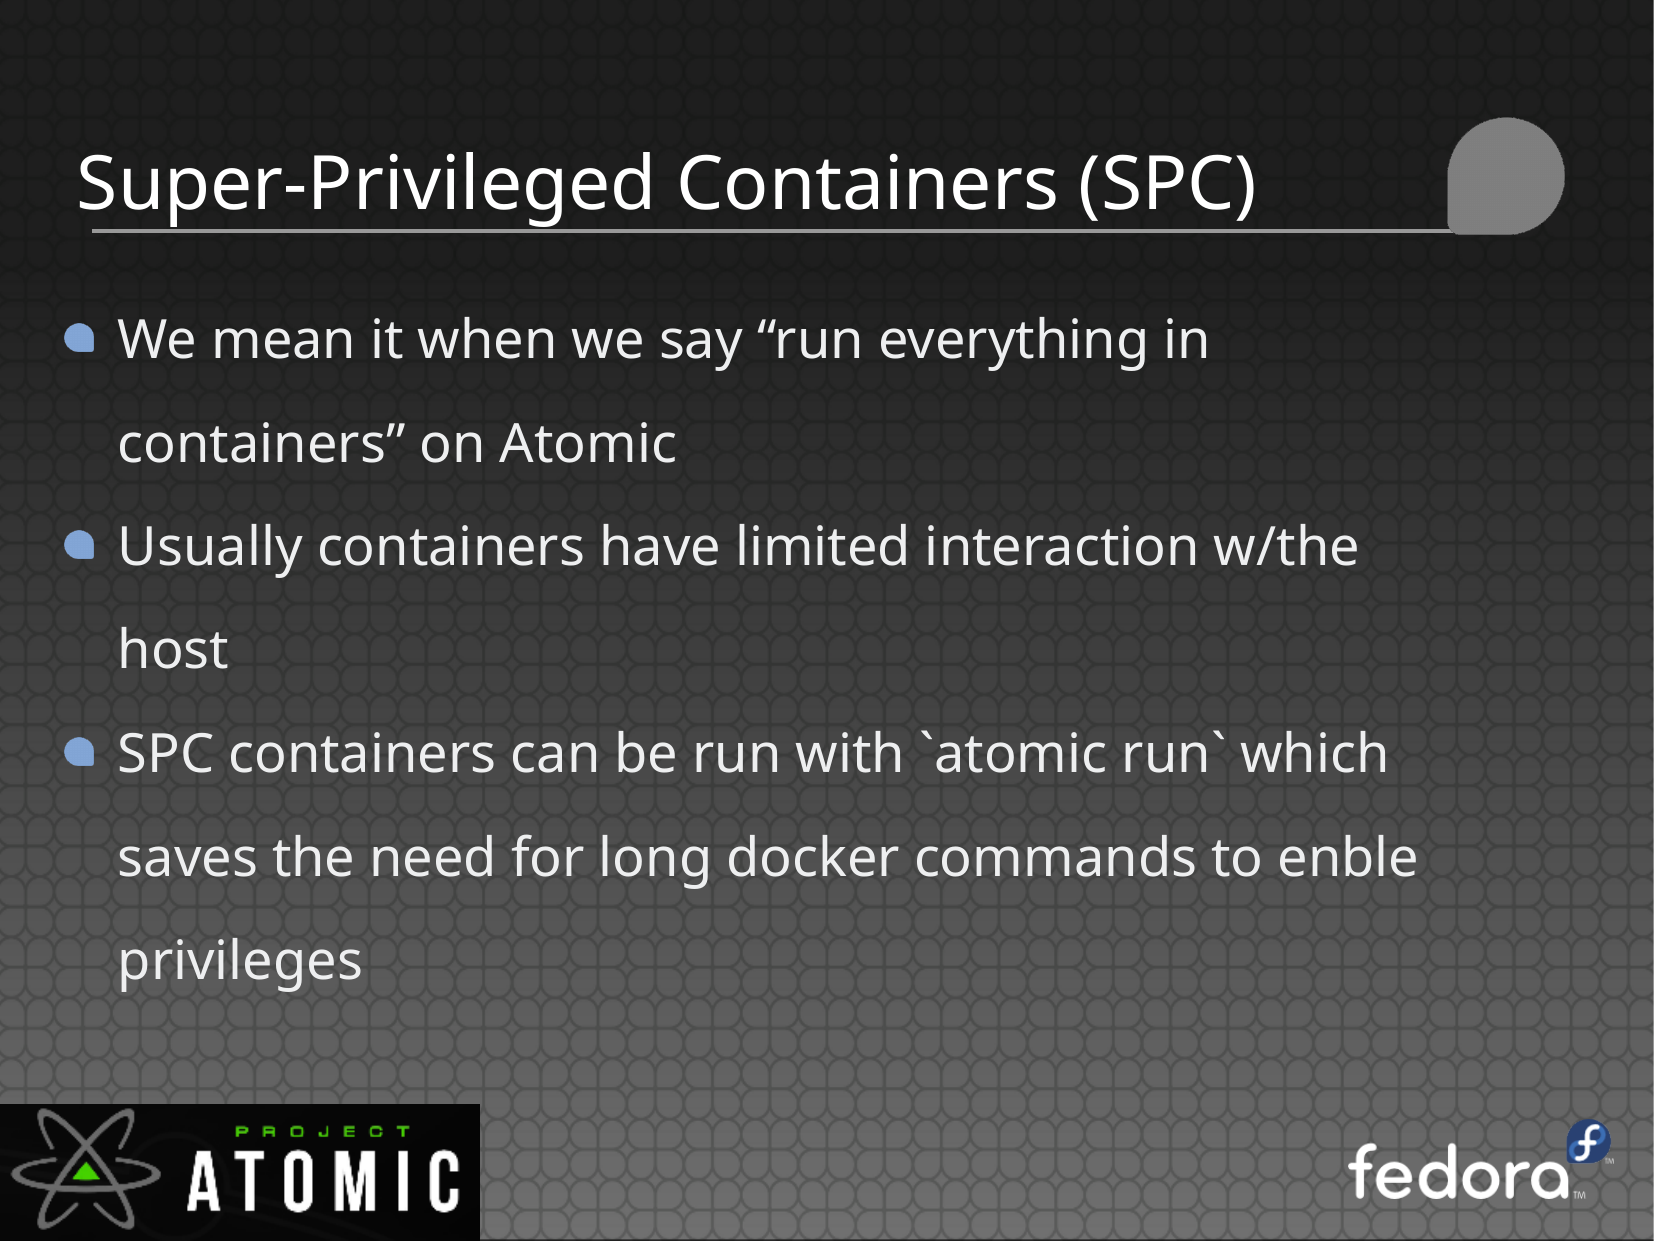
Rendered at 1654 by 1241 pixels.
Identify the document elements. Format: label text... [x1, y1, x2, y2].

list We mean it when we say “run everything in containers” on Atomic Usually containers have limited interaction w/the host SPC containers can be run with `atomic run` which saves the need for long docker commands to enble privileges [46, 300, 1536, 1167]
picture [0, 0, 1654, 1241]
title Super-Privileged Containers (SPC) [76, 112, 1566, 249]
